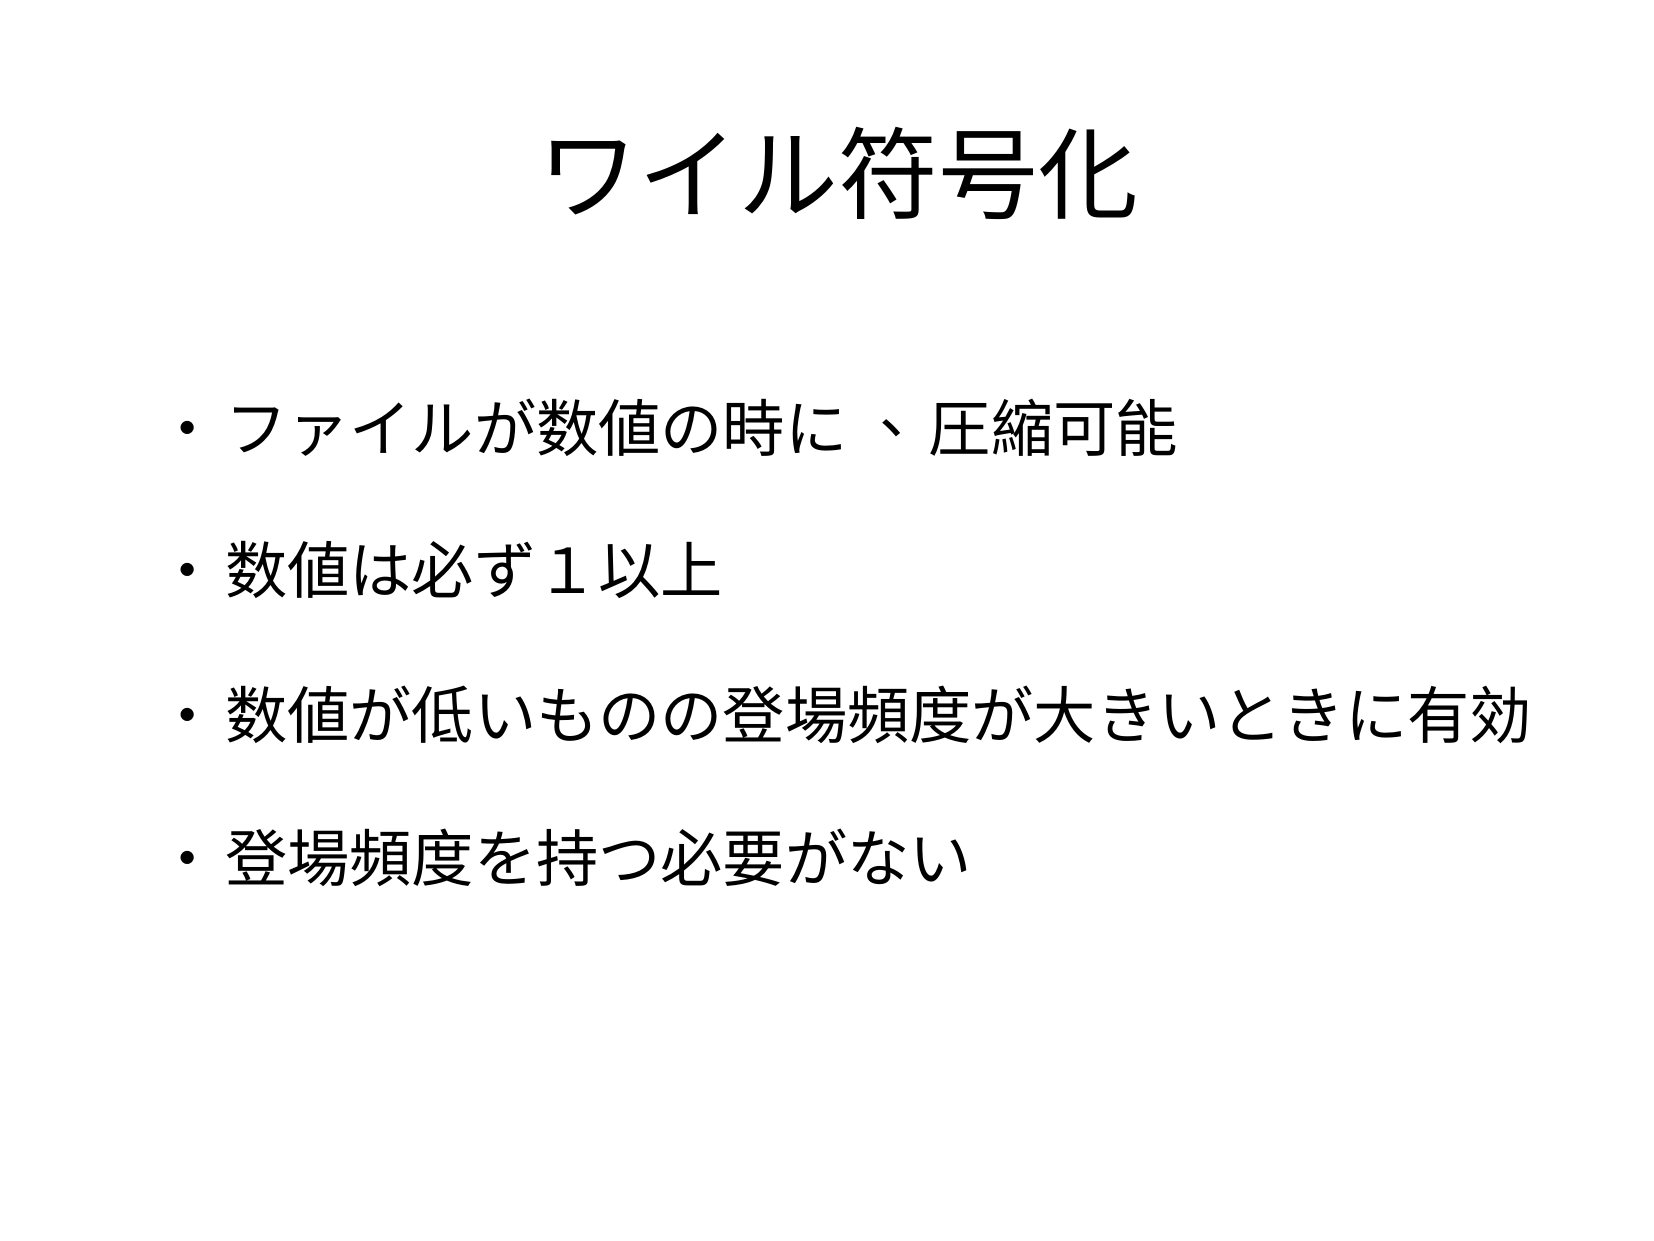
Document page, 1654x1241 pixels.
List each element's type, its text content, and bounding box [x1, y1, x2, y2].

chart [150, 395, 1540, 896]
text_box ワイル符号化 [523, 88, 1130, 204]
